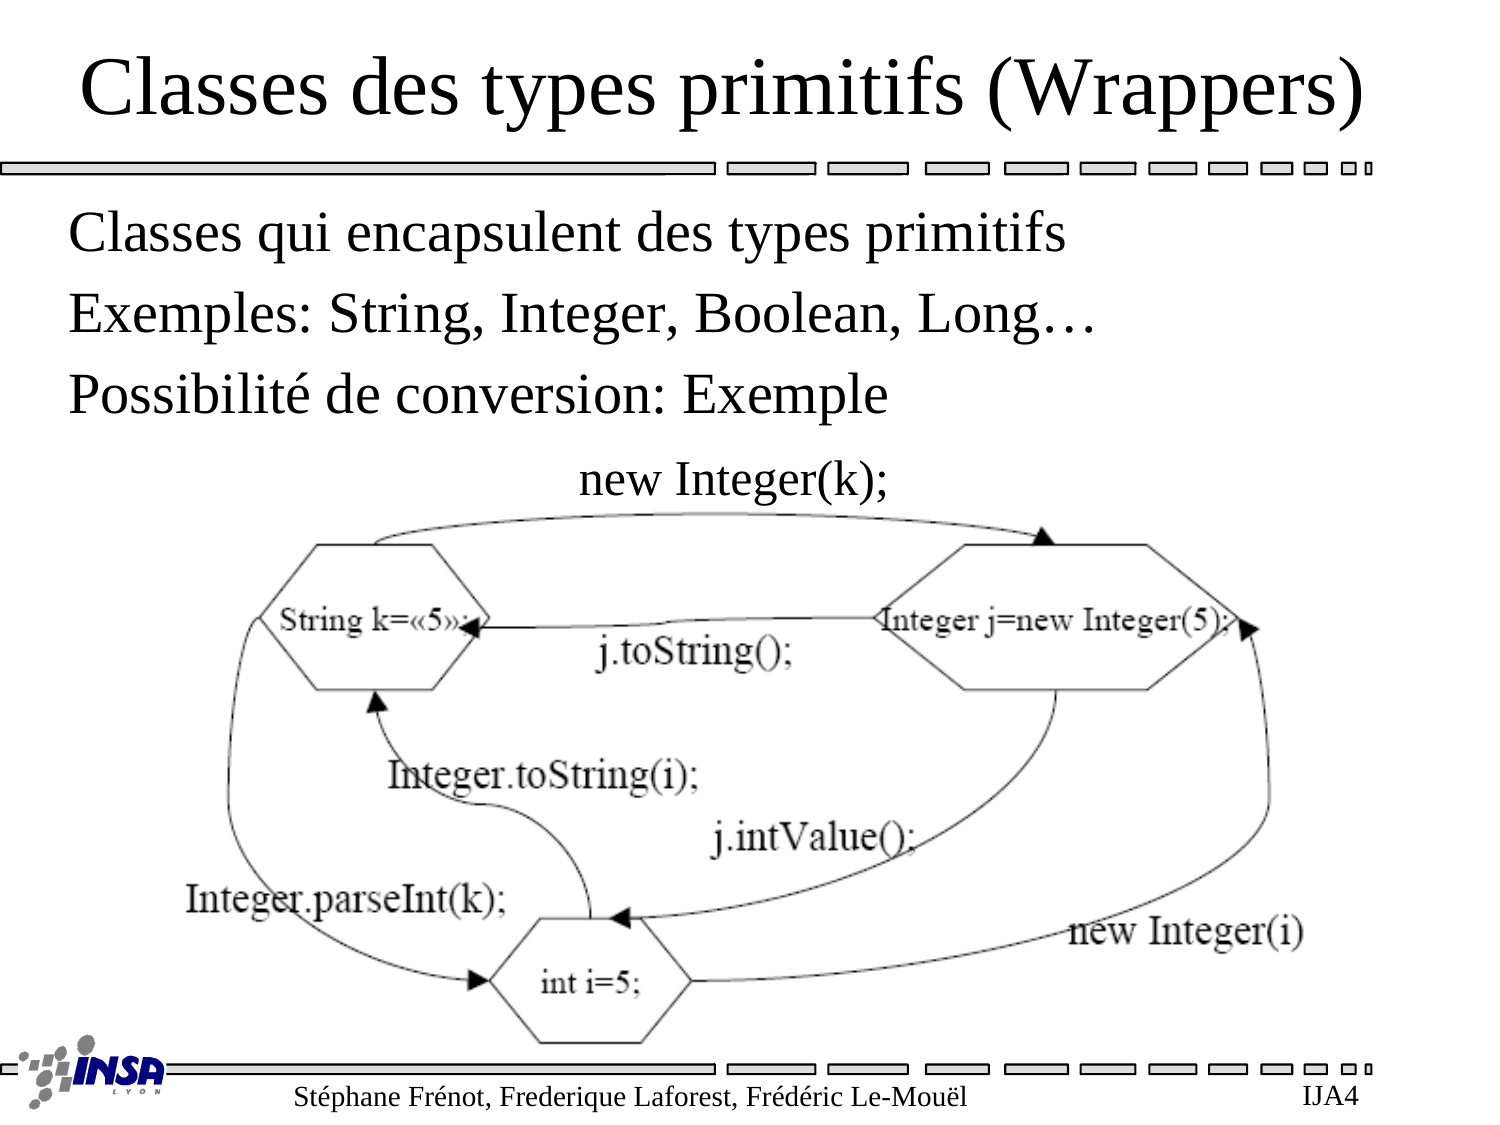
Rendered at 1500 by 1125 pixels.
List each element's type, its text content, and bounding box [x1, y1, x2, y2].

picture [183, 456, 1313, 1051]
text_box [558, 450, 916, 511]
title Classes des types primitifs (Wrappers) [64, 0, 1447, 184]
text_box new Integer(k); [578, 454, 890, 506]
list Classes qui encapsulent des types primitifs Exemples: String, Integer, Boolean, Long… Possibilité de conversion: Exemple [53, 196, 1365, 624]
